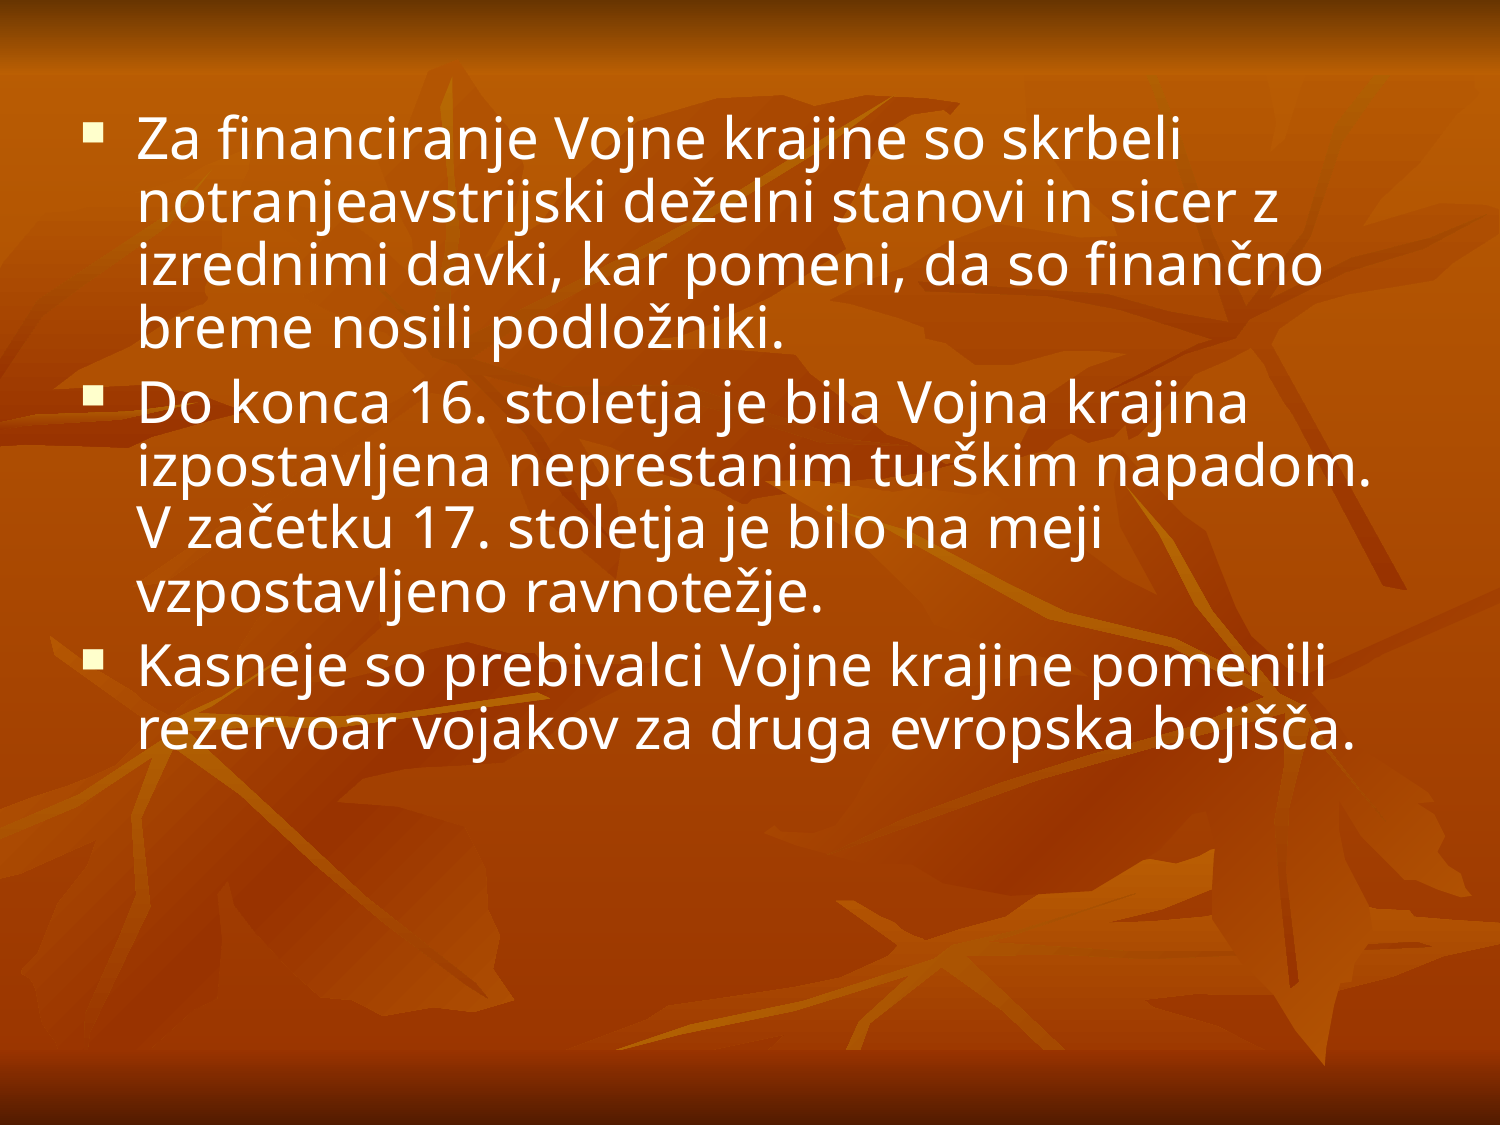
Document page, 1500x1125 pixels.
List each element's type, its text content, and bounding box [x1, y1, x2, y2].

list Za financiranje Vojne krajine so skrbeli notranjeavstrijski deželni stanovi in sicer z izrednimi davki, kar pomeni, da so finančno breme nosili podložniki. Do konca 16. stoletja je bila Vojna krajina izpostavljena neprestanim turškim napadom. V začetku 17. stoletja je bilo na meji vzpostavljeno ravnotežje. Kasneje so prebivalci Vojne krajine pomenili rezervoar vojakov za druga evropska bojišča. [64, 101, 1415, 845]
